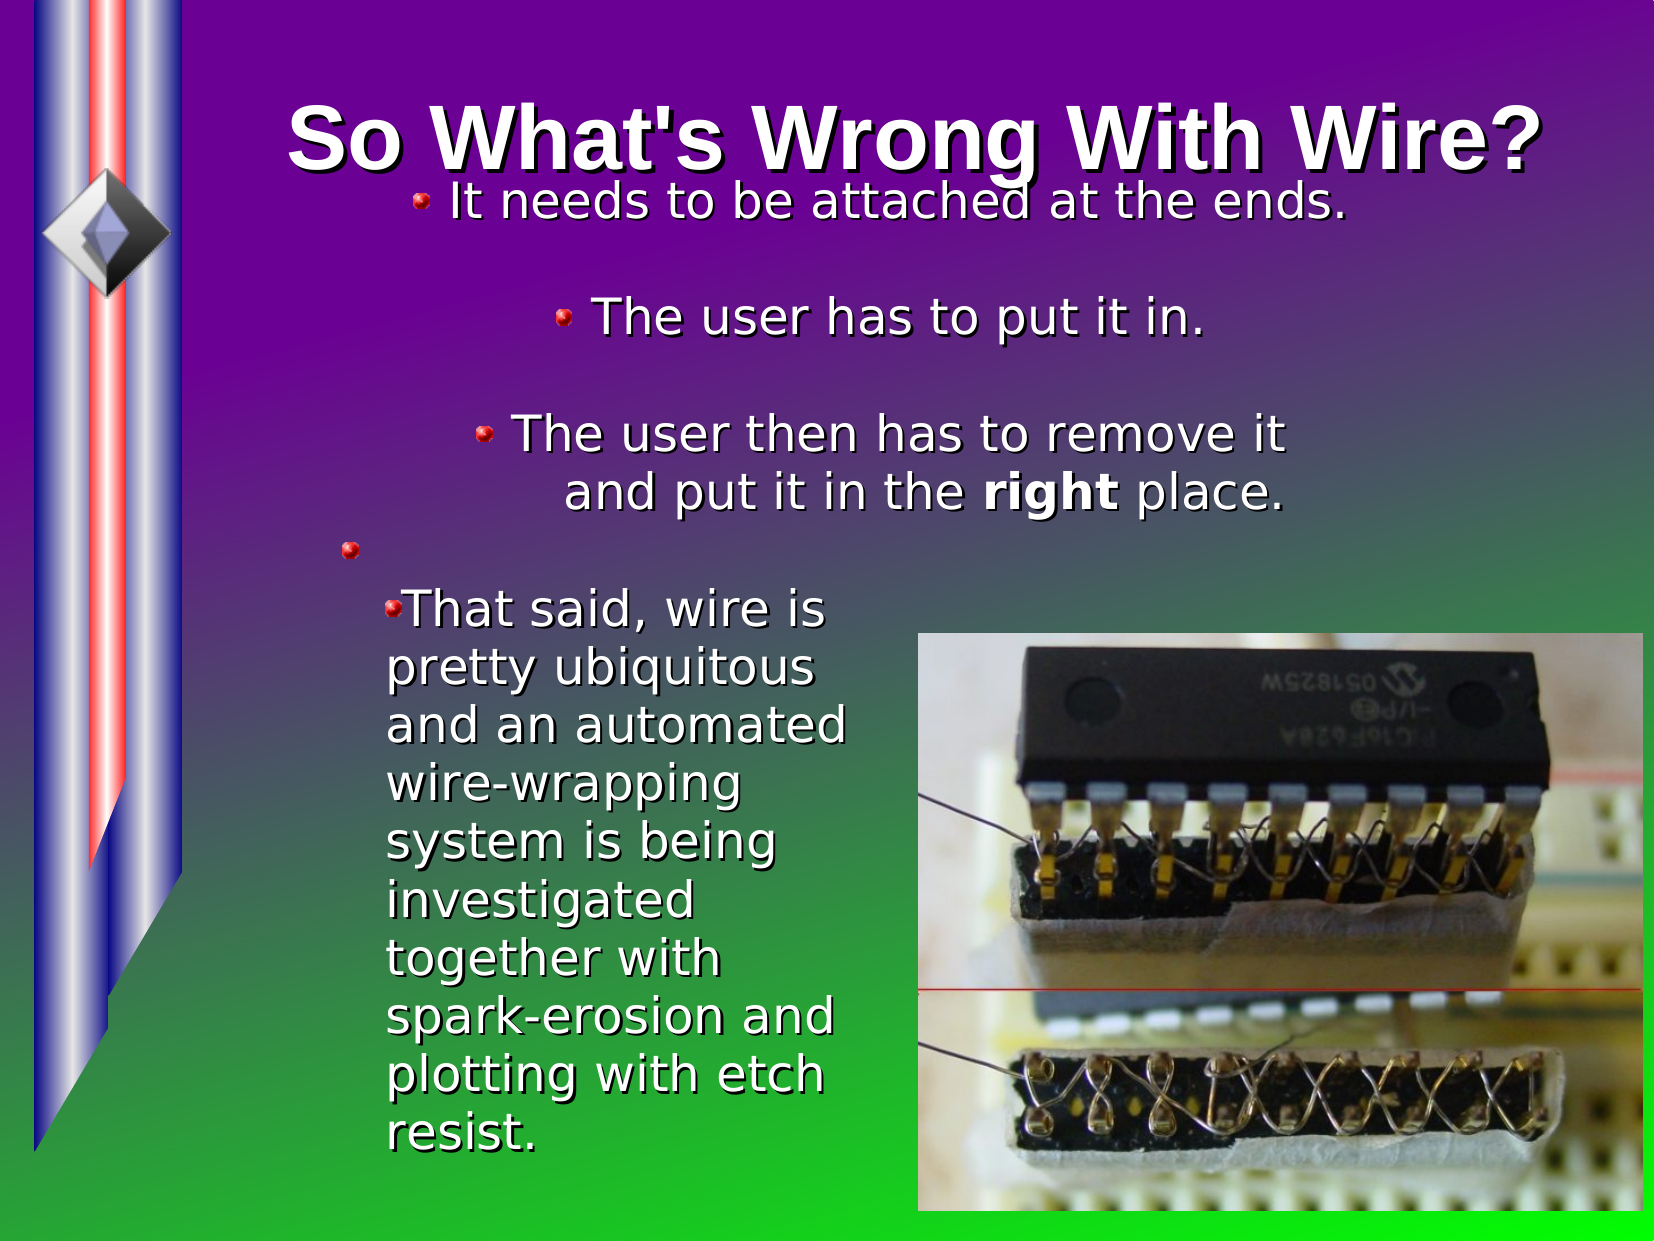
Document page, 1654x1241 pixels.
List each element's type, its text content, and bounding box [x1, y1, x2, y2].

picture [40, 165, 174, 299]
picture [413, 193, 430, 209]
subtitle It needs to be attached at the ends. The user has to put it in. The user then has to remove it and put it in the right place. That said, wire is pretty ubiquitous and an automated wire-wrapping system is being investigated together with spark-erosion and plotting with etch resist. [200, 216, 1492, 1117]
picture [918, 633, 1643, 1211]
title So What's Wrong With Wire? [183, 33, 1596, 242]
